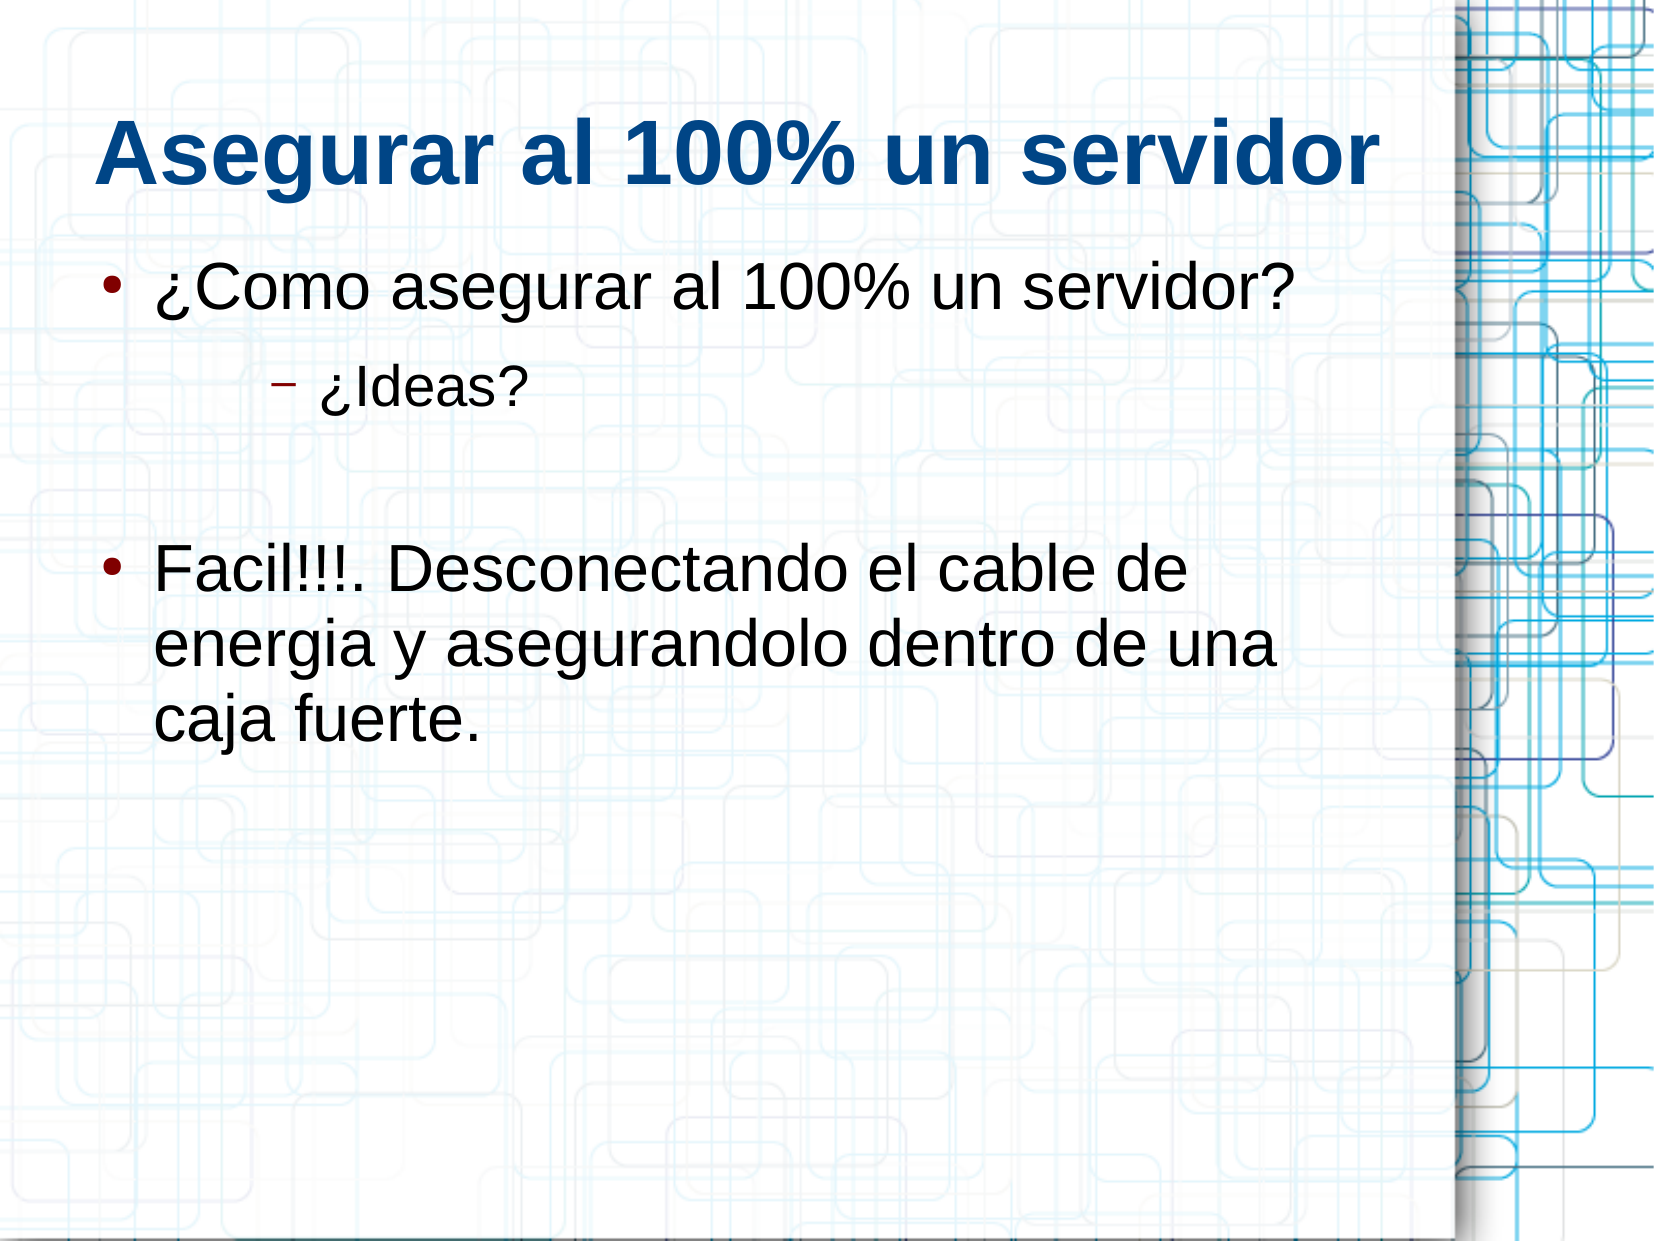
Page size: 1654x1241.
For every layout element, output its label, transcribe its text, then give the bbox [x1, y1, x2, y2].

picture [0, 0, 1654, 1241]
list ¿Como asegurar al 100% un servidor? ¿Ideas? Facil!!!. Desconectando el cable de energia y asegurandolo dentro de una caja fuerte. [82, 249, 1418, 1054]
title Asegurar al 100% un servidor [59, 56, 1418, 250]
